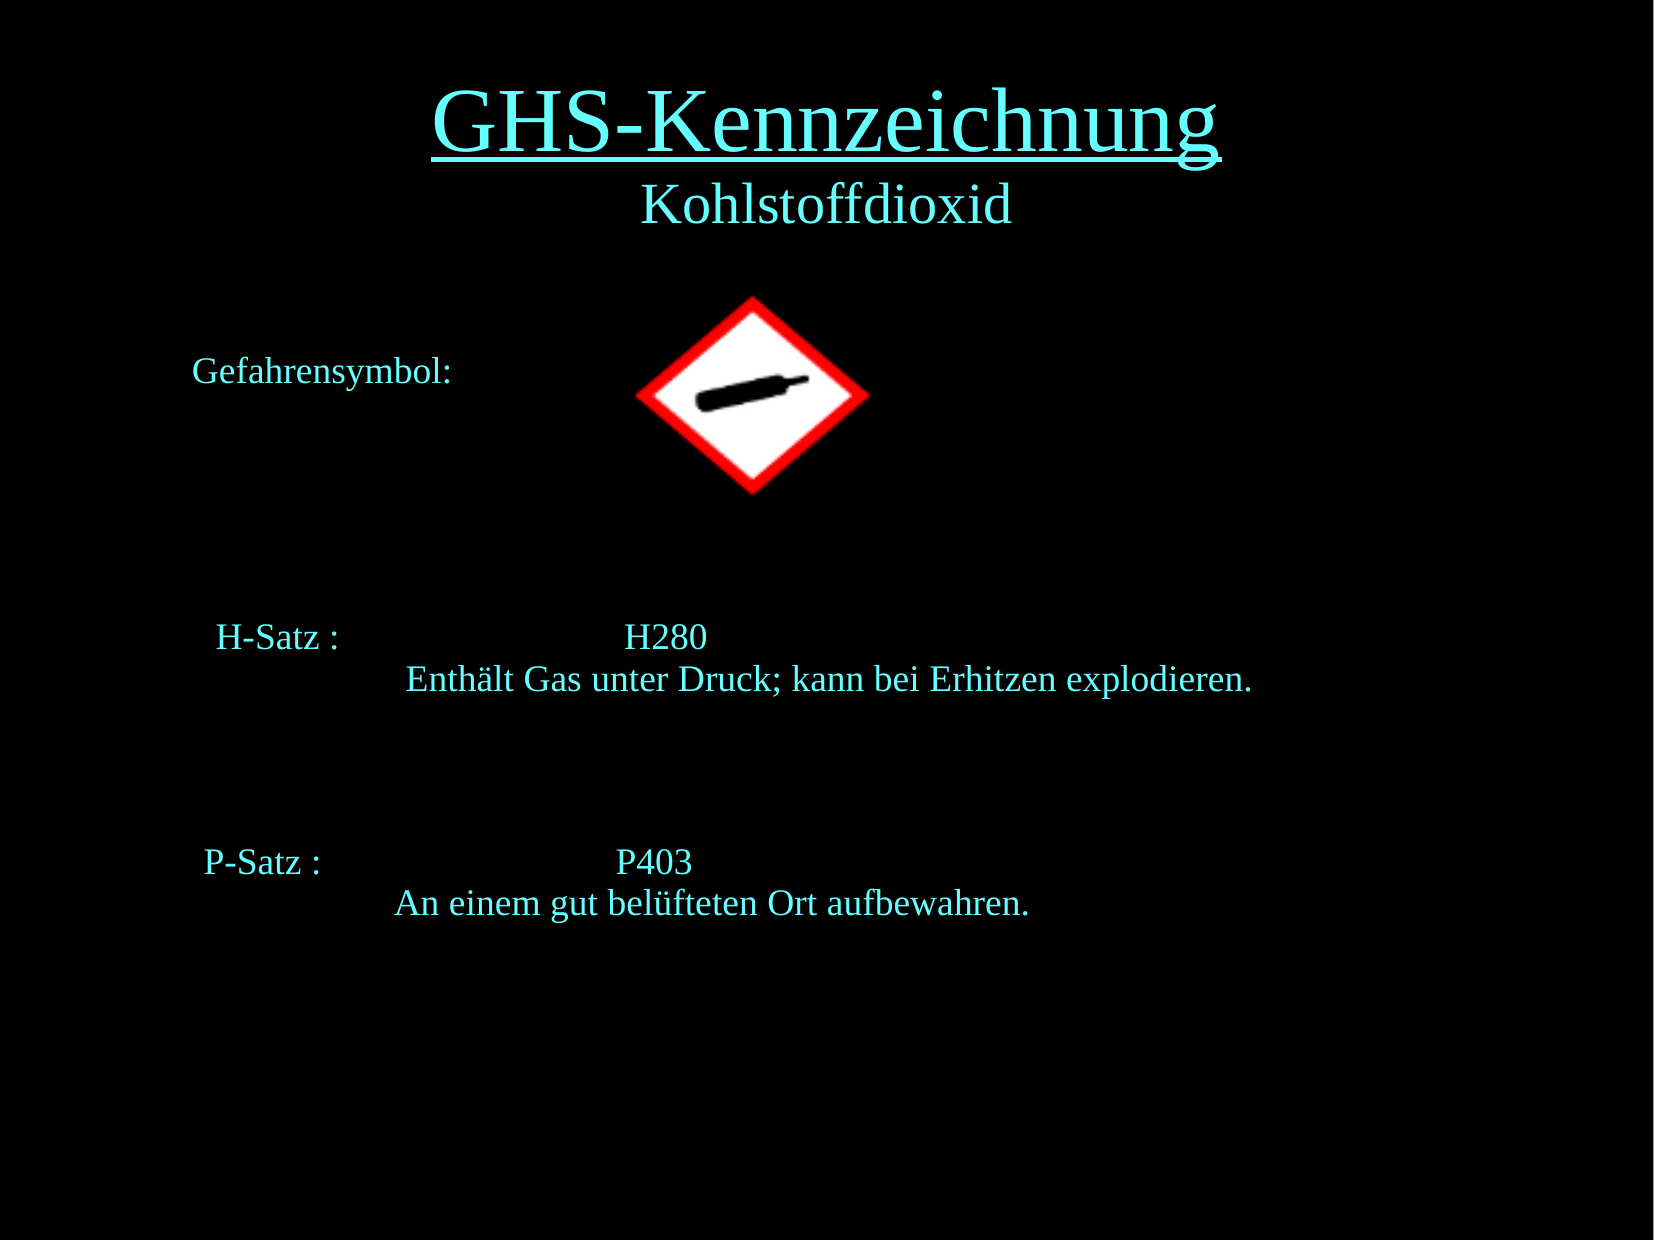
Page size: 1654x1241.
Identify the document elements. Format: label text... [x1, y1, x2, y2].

title GHS-Kennzeichnung Kohlstoffdioxid [82, 49, 1571, 257]
text_box P-Satz : P403 An einem gut belüfteten Ort aufbewahren. [188, 833, 1264, 934]
text_box Gefahrensymbol: [177, 342, 674, 400]
picture [634, 295, 875, 499]
text_box H-Satz : H280 Enthält Gas unter Druck; kann bei Erhitzen explodieren. [200, 608, 1382, 709]
